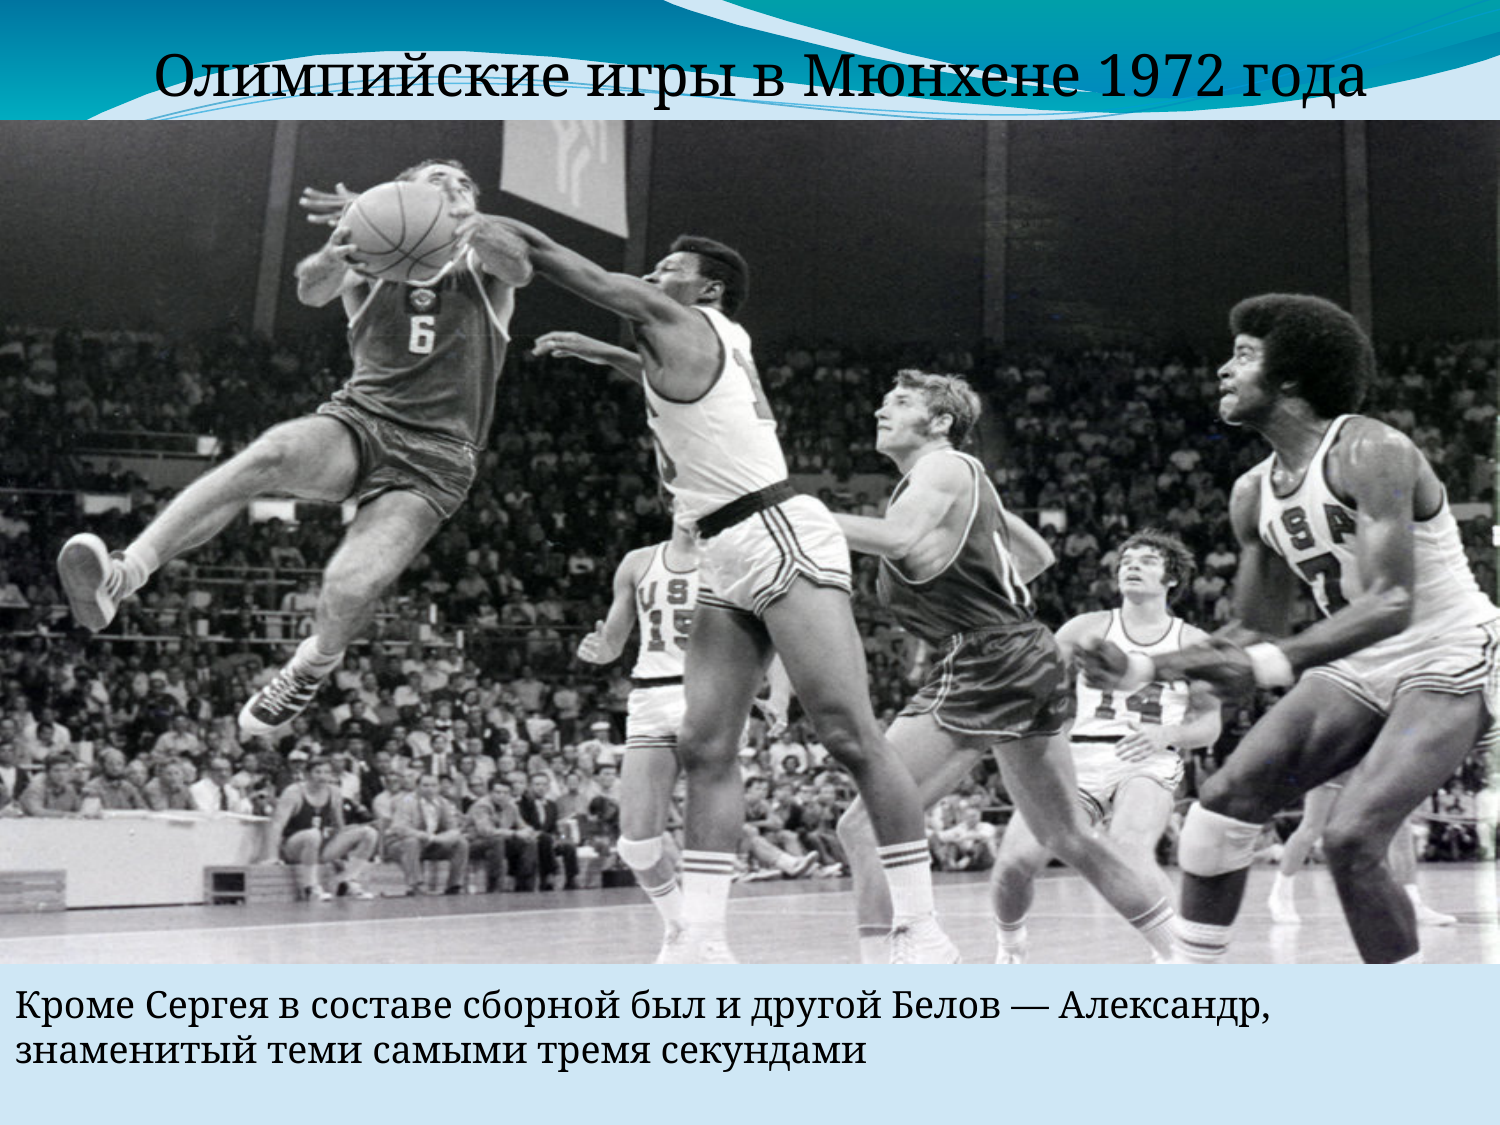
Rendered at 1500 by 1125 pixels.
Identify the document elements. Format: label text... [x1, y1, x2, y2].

picture [0, 120, 1500, 965]
text_box Кроме Сергея в составе сборной был и другой Белов — Александр, знаменитый теми самыми тремя секундами [0, 973, 1500, 1079]
text_box Олимпийские игры в Мюнхене 1972 года [64, 30, 1459, 116]
